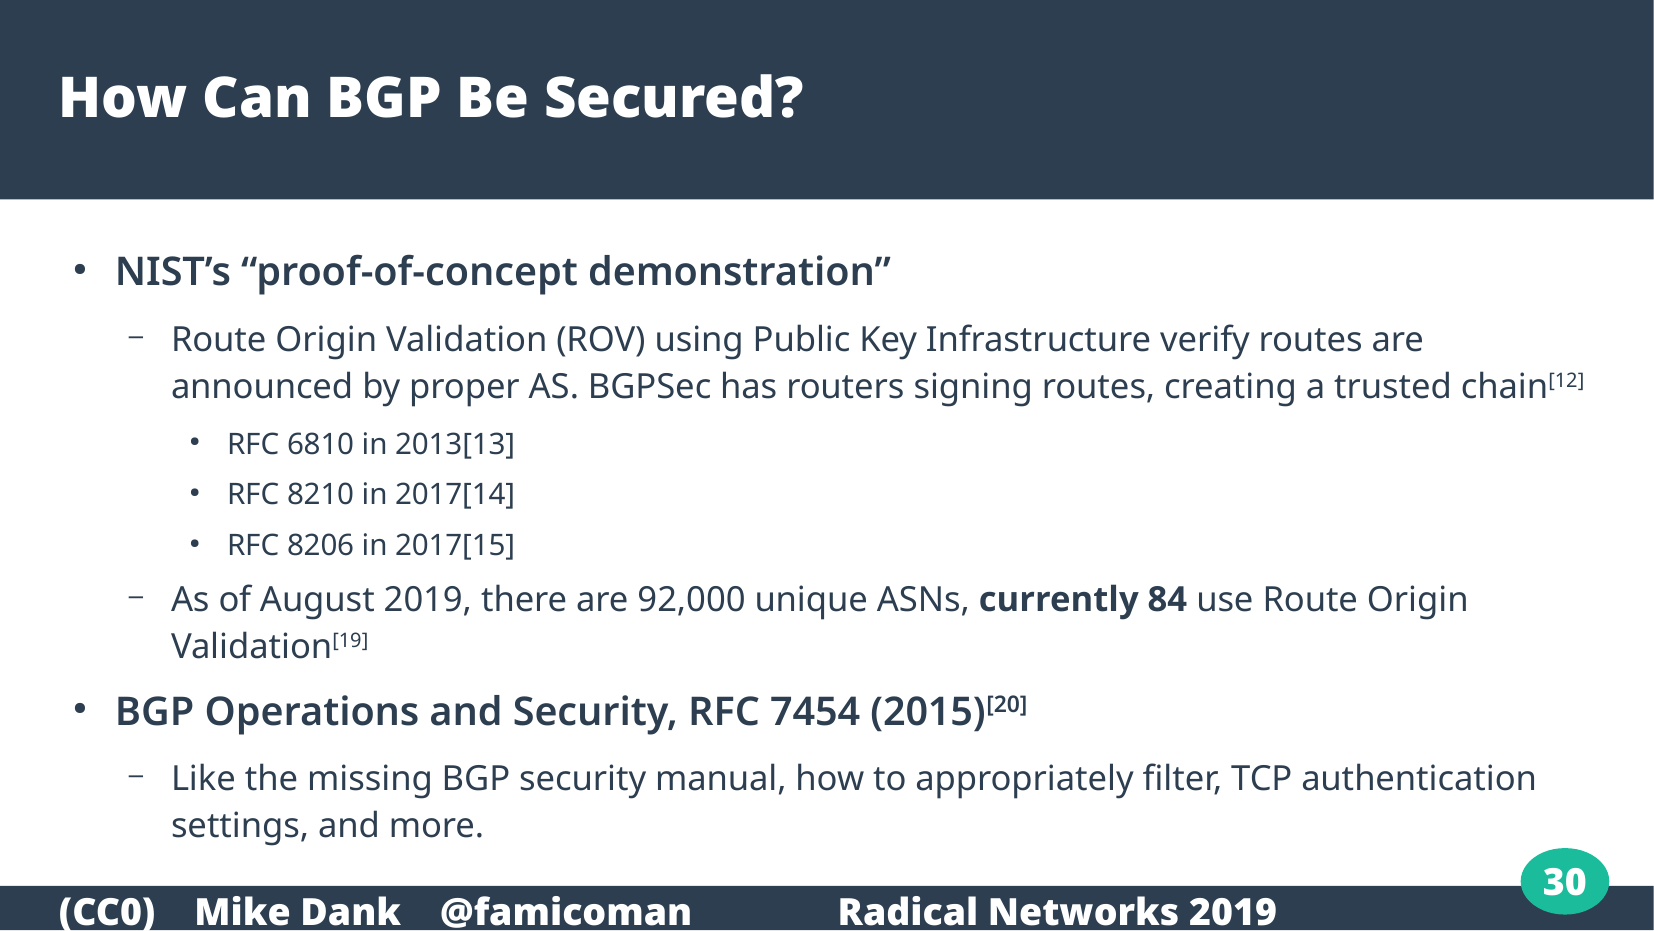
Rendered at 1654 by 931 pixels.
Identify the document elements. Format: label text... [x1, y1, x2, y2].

list NIST’s “proof-of-concept demonstration” Route Origin Validation (ROV) using Public Key Infrastructure verify routes are announced by proper AS. BGPSec has routers signing routes, creating a trusted chain[12] RFC 6810 in 2013[13] RFC 8210 in 2017[14] RFC 8206 in 2017[15] As of August 2019, there are 92,000 unique ASNs, currently 84 use Route Origin Validation[19] BGP Operations and Security, RFC 7454 (2015)[20] Like the missing BGP security manual, how to appropriately filter, TCP authentication settings, and more. [59, 243, 1595, 864]
title How Can BGP Be Secured? [59, 37, 1595, 155]
